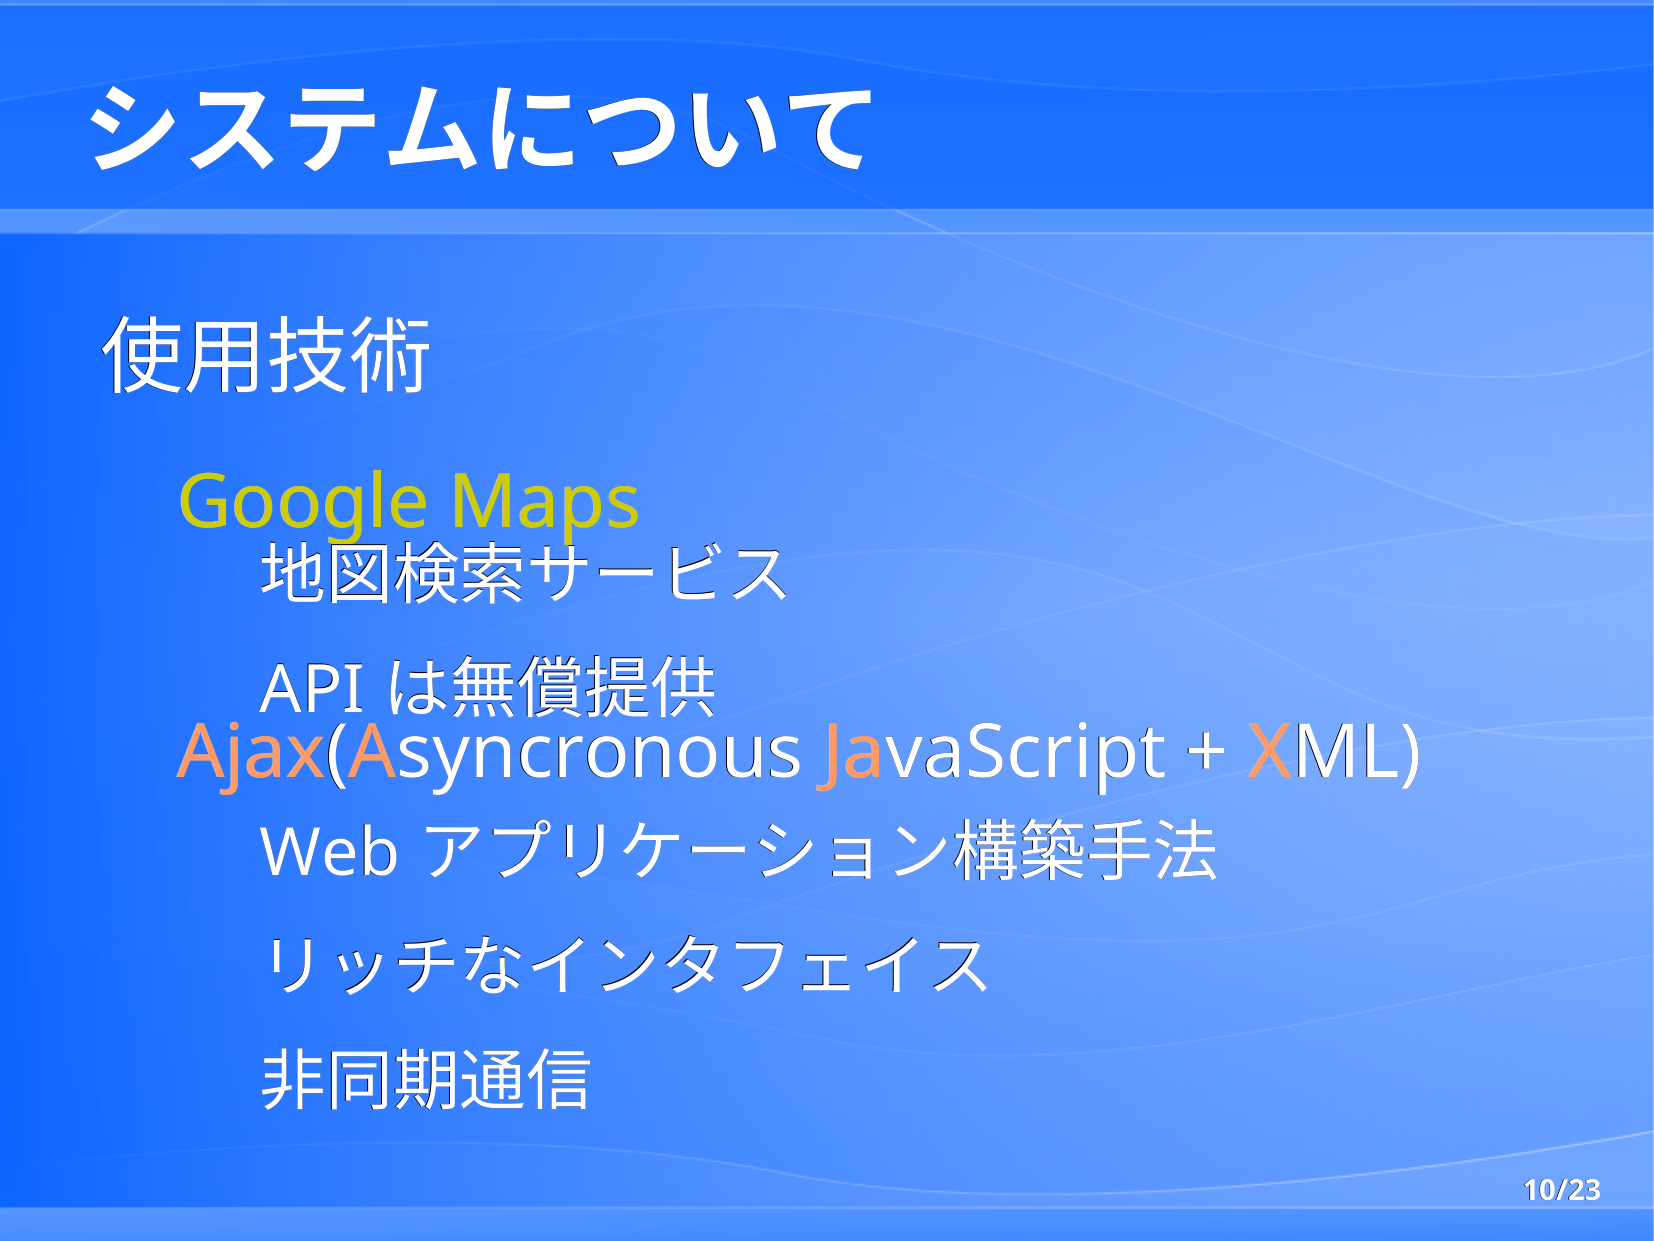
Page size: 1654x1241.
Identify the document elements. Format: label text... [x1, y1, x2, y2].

list 使用技術 Google Maps [82, 290, 1565, 502]
picture [0, 0, 1654, 1241]
list Ajax(Asyncronous JavaScript + XML) [82, 697, 1565, 798]
list Webアプリケーション構築手法 リッチなインタフェイス 非同期通信 [82, 798, 1565, 1049]
title システムについて [23, 8, 1625, 237]
list 地図検索サービス APIは無償提供 [82, 520, 1565, 682]
